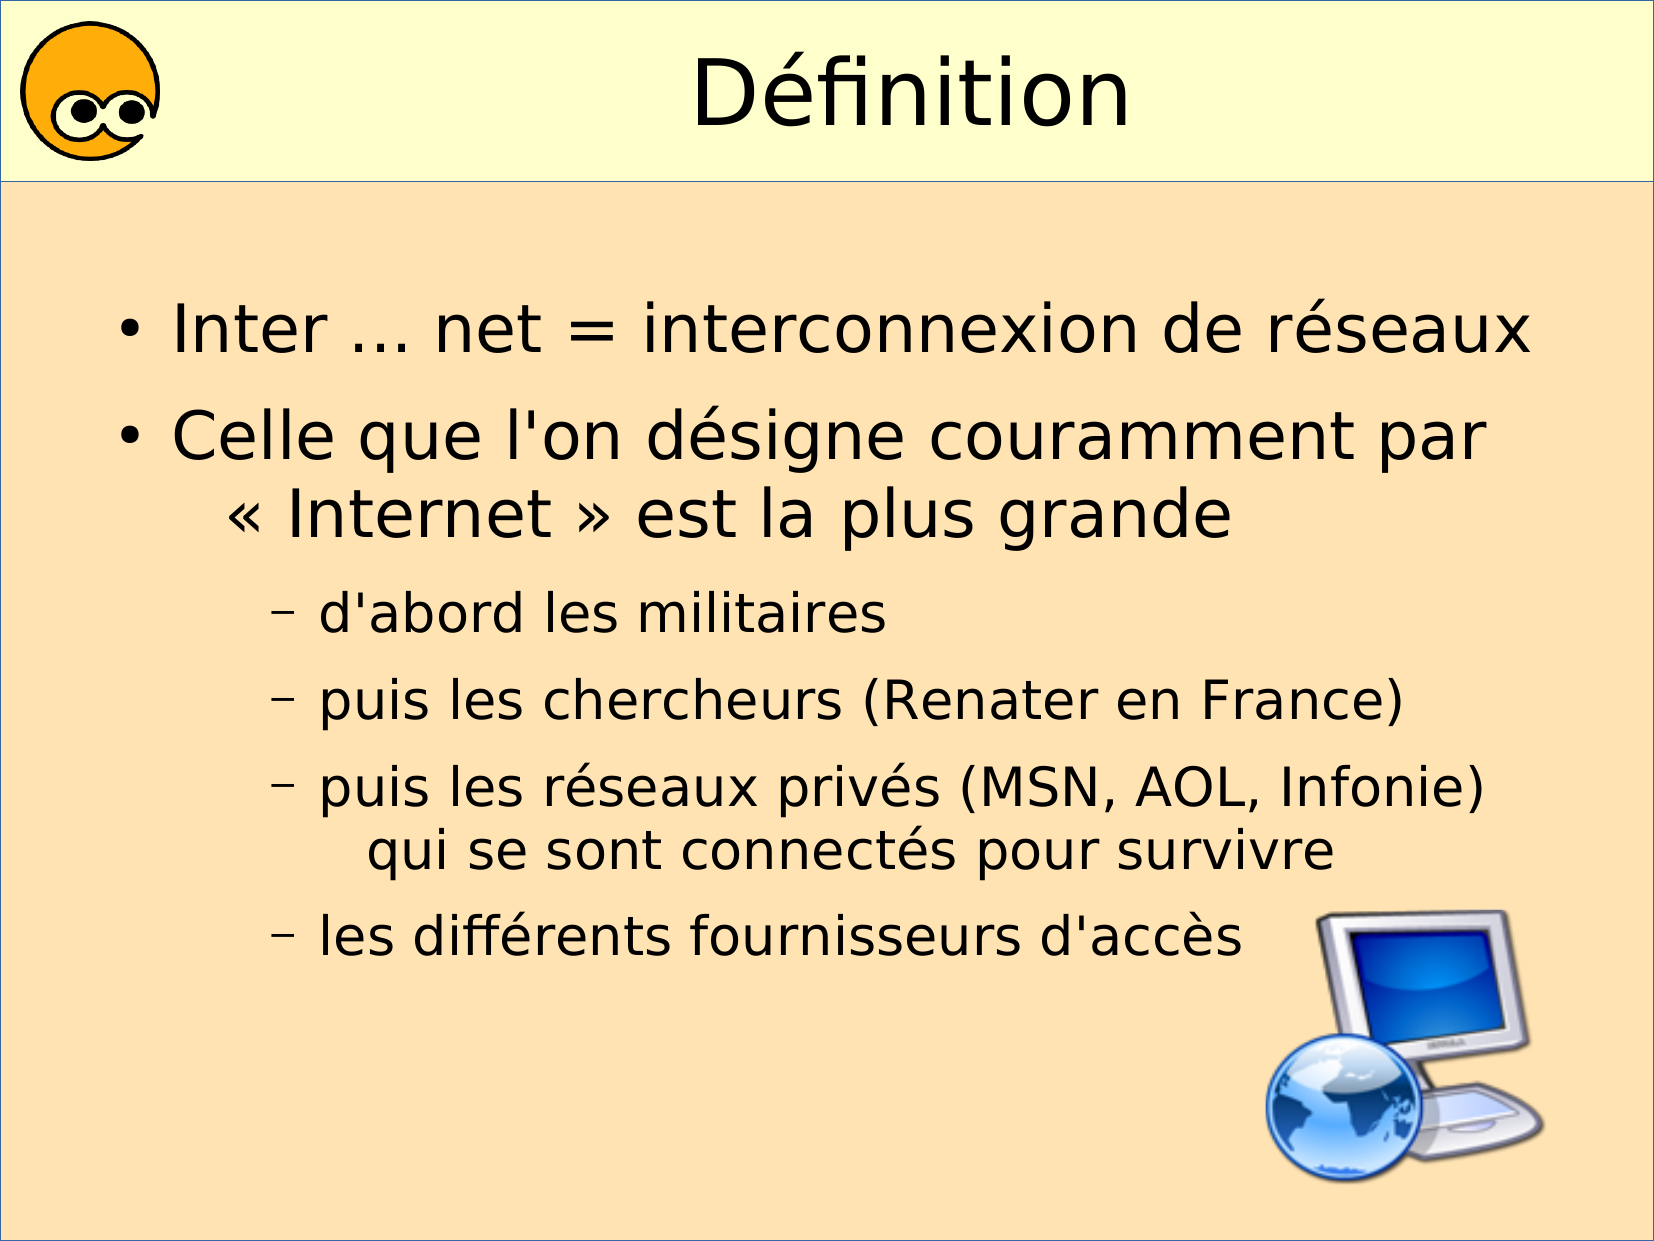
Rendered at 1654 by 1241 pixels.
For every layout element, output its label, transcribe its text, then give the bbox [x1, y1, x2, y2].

title Définition [203, 33, 1620, 154]
list Inter ... net = interconnexion de réseaux Celle que l'on désigne couramment par « Internet » est la plus grande d'abord les militaires puis les chercheurs (Renater en France) puis les réseaux privés (MSN, AOL, Infonie) qui se sont connectés pour survivre les différents fournisseurs d'accès [82, 290, 1571, 1109]
picture [1249, 901, 1559, 1190]
picture [20, 21, 160, 161]
